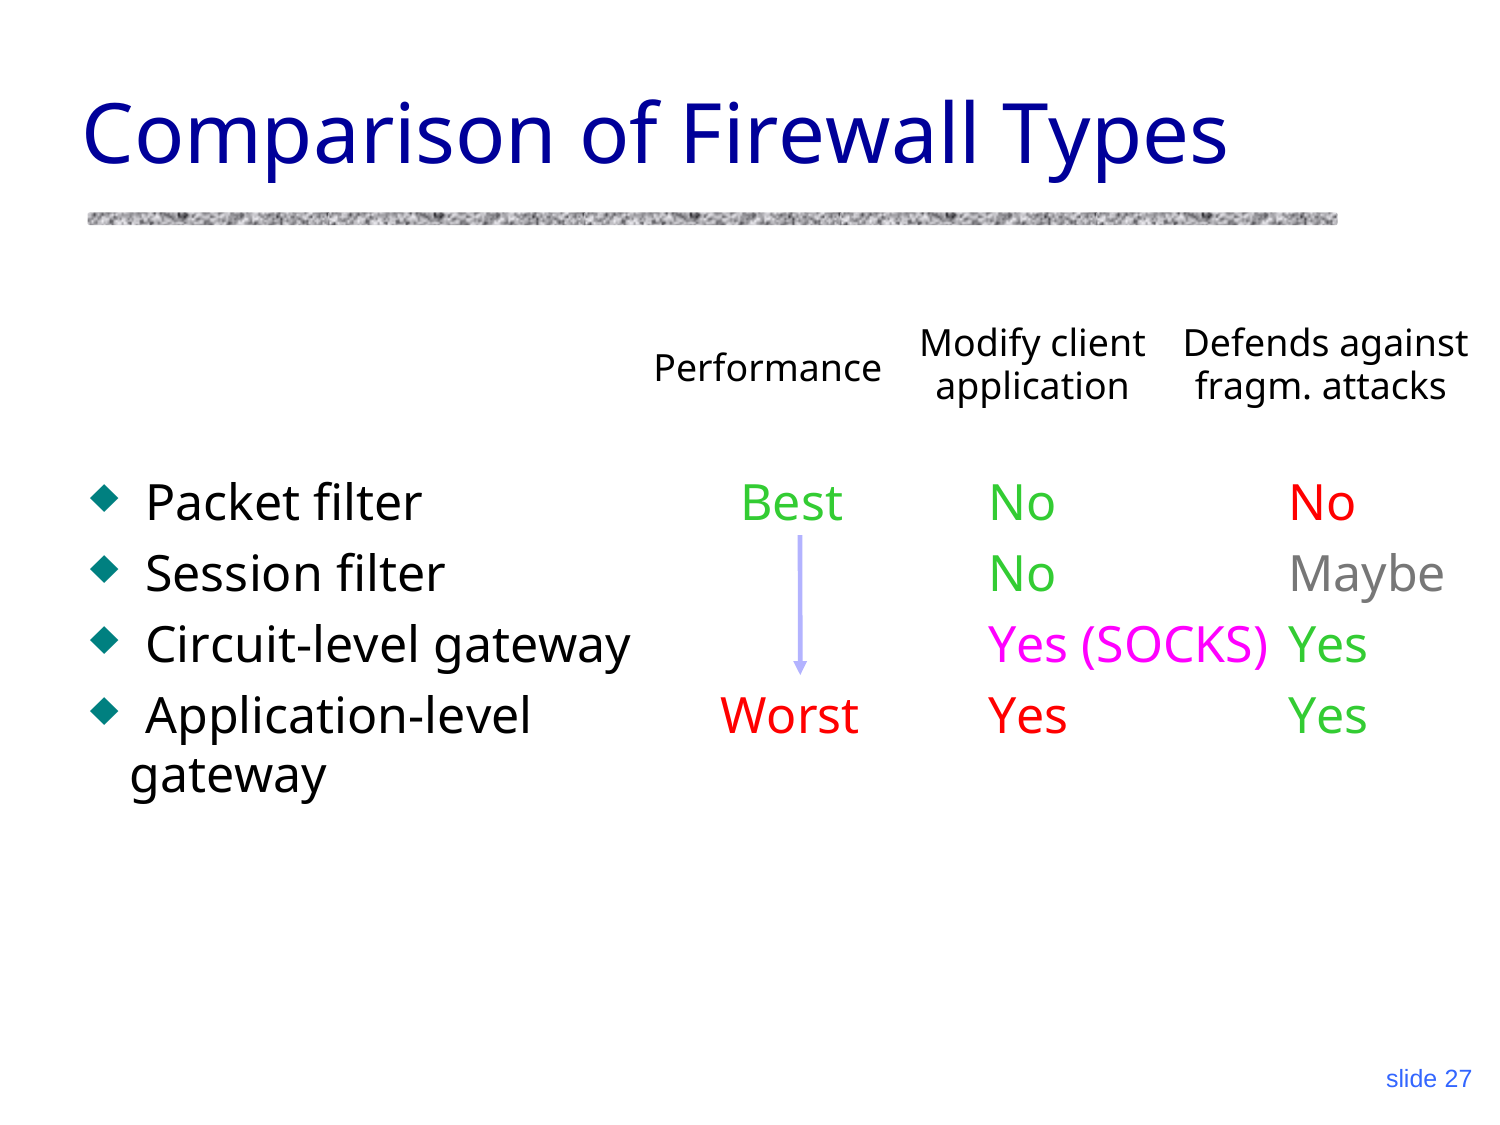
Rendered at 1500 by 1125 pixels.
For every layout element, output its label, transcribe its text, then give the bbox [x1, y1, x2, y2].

text_box Packet filter Best No No Session filter No Maybe Circuit-level gateway Yes (SOCKS) Yes Application-level Worst Yes Yes gateway [74, 462, 1463, 838]
text_box Comparison of Firewall Types [66, 37, 1342, 188]
text_box Defends against fragm. attacks [1167, 312, 1484, 415]
text_box Performance [638, 337, 898, 397]
picture [87, 212, 1338, 226]
text_box slide <number> [1174, 1025, 1488, 1101]
text_box Modify client application [904, 312, 1162, 415]
